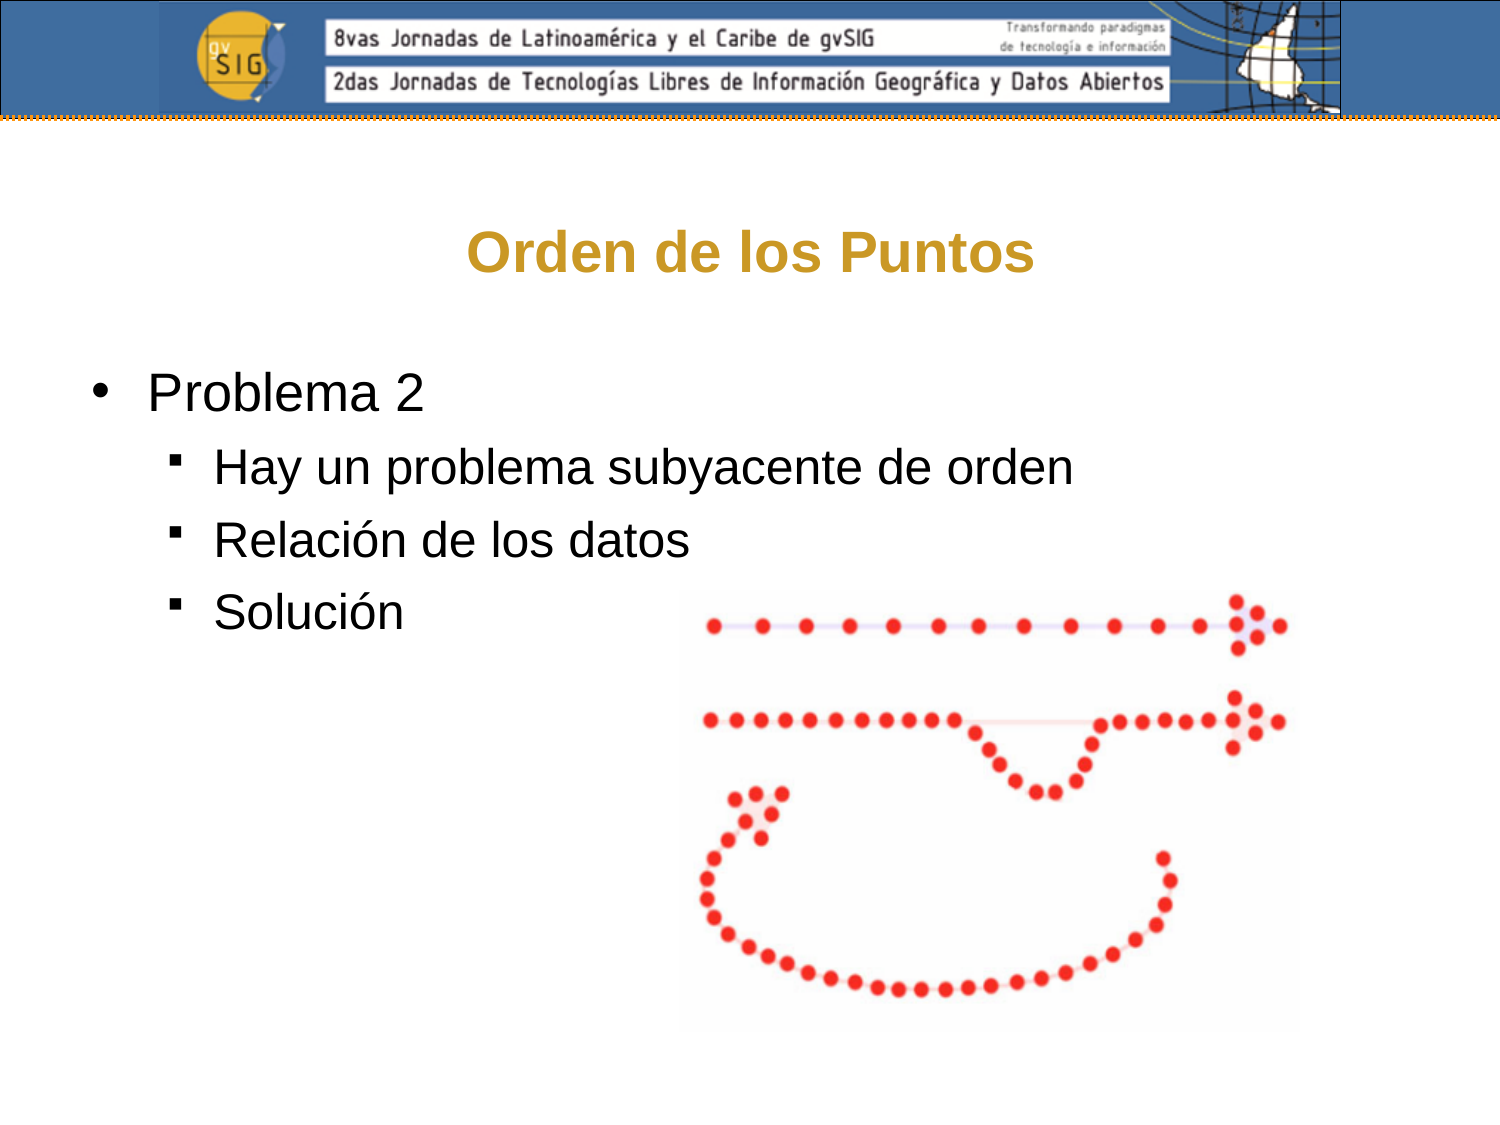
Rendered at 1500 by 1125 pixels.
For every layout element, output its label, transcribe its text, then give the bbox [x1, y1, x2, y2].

list Problema 2 Hay un problema subyacente de orden Relación de los datos Solución [76, 349, 1427, 1018]
title Orden de los Puntos [76, 166, 1427, 333]
picture [679, 590, 1300, 1032]
picture [159, 1, 1340, 113]
